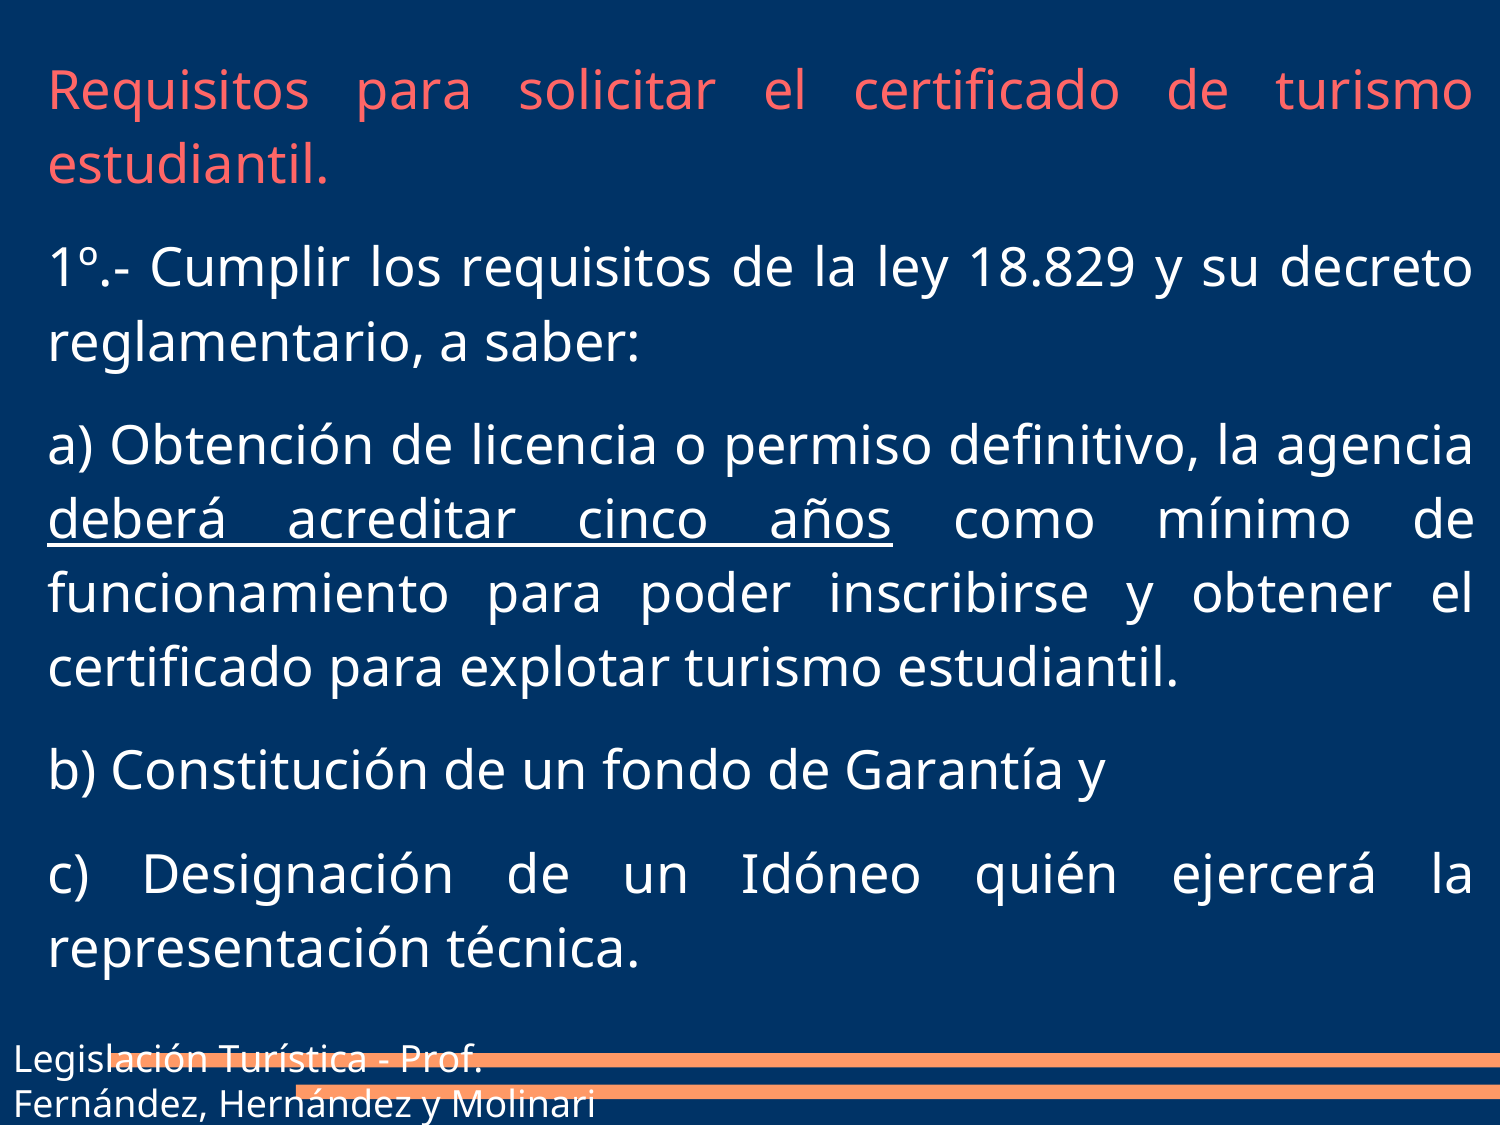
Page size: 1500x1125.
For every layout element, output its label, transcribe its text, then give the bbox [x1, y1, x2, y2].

subtitle Requisitos para solicitar el certificado de turismo estudiantil. 1º.- Cumplir los requisitos de la ley 18.829 y su decreto reglamentario, a saber: a) Obtención de licencia o permiso definitivo, la agencia deberá acreditar cinco años como mínimo de funcionamiento para poder inscribirse y obtener el certificado para explotar turismo estudiantil. b) Constitución de un fondo de Garantía y c) Designación de un Idóneo quién ejercerá la representación técnica. [47, 18, 1477, 1120]
footer Legislación Turística - Prof. Fernández, Hernández y Molinari [0, 1027, 47, 1077]
